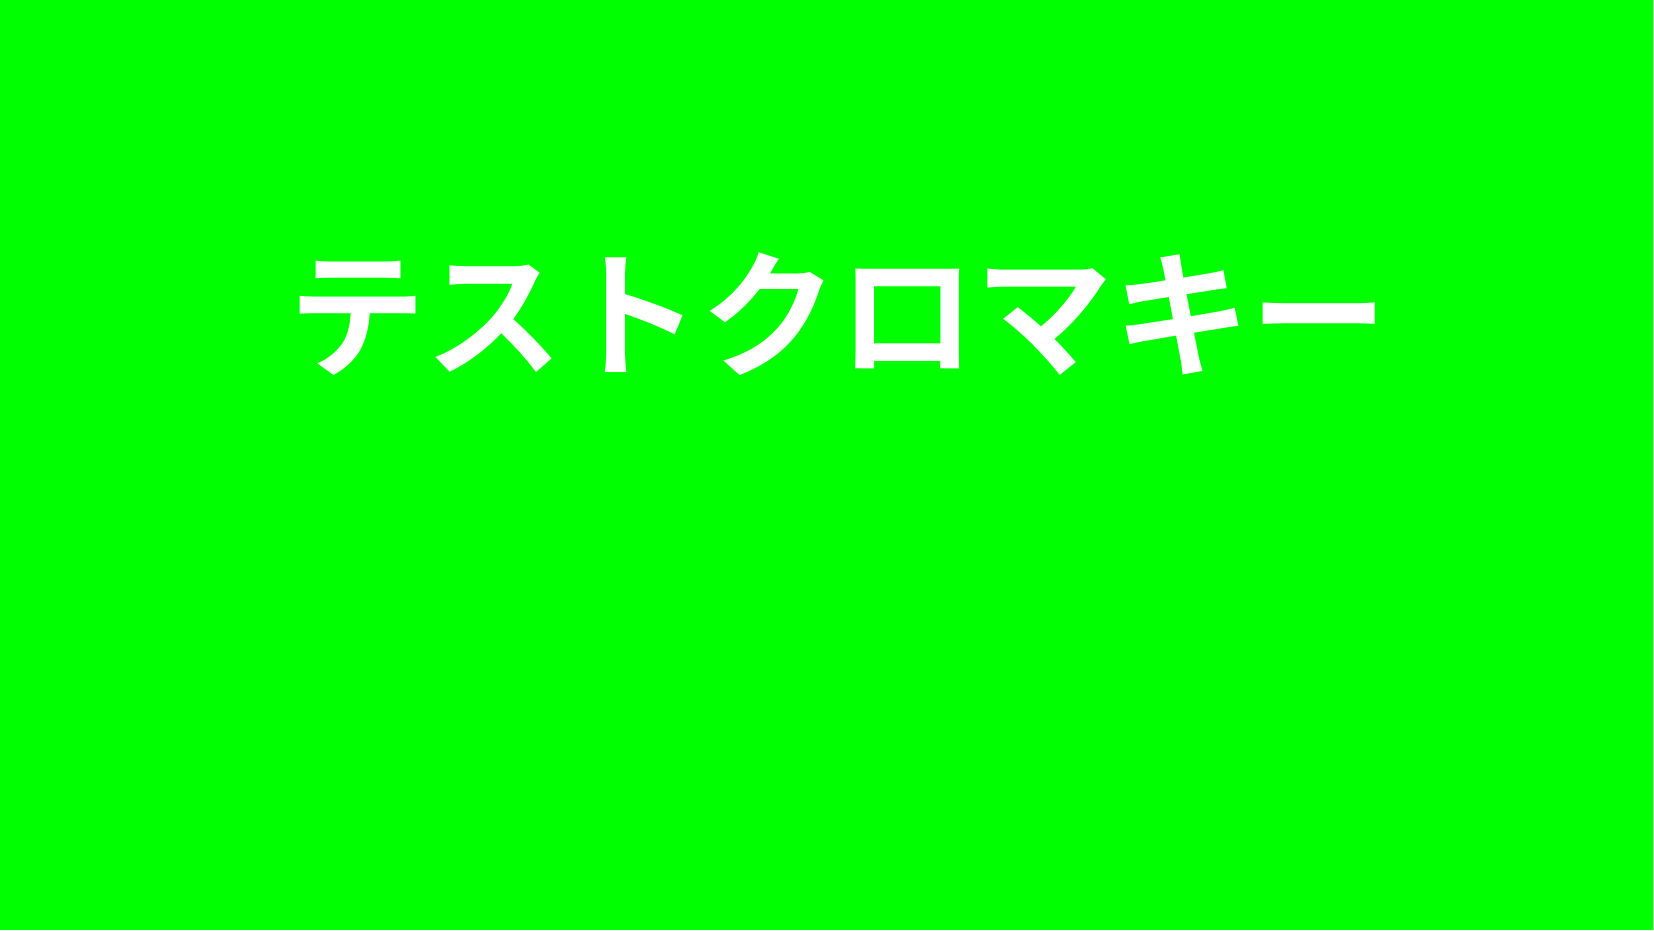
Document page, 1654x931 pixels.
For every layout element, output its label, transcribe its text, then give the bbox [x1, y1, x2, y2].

text_box テストクロマキー [288, 206, 1389, 359]
